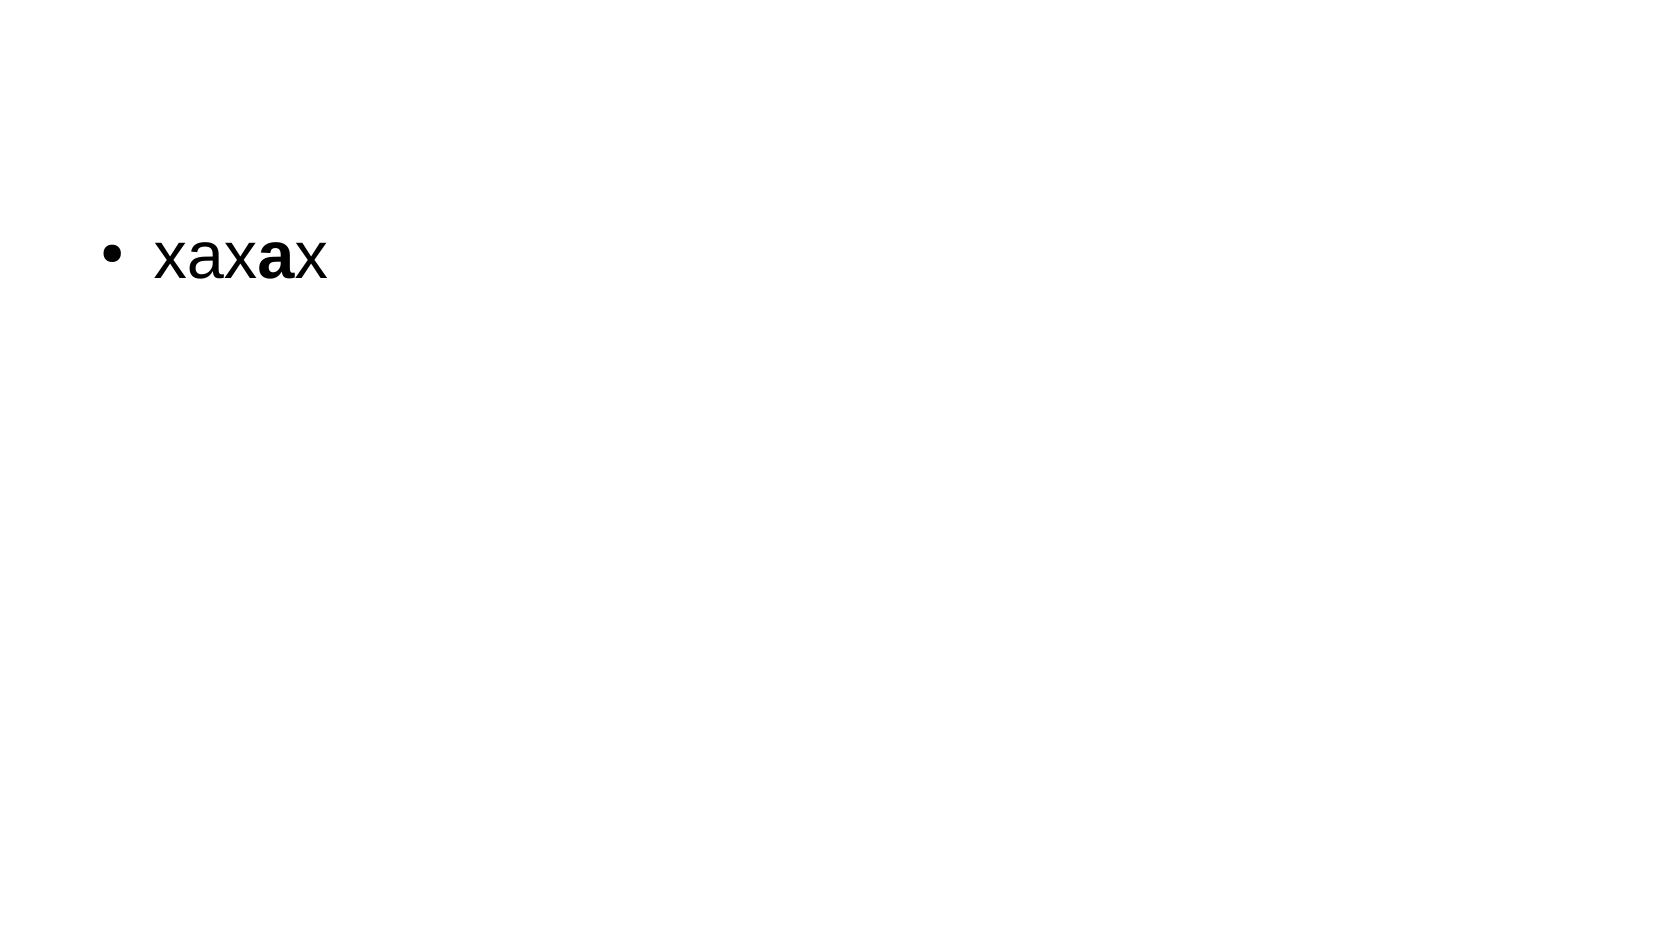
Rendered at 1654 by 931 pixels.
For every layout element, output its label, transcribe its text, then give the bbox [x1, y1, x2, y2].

list xaxax [82, 217, 1571, 758]
